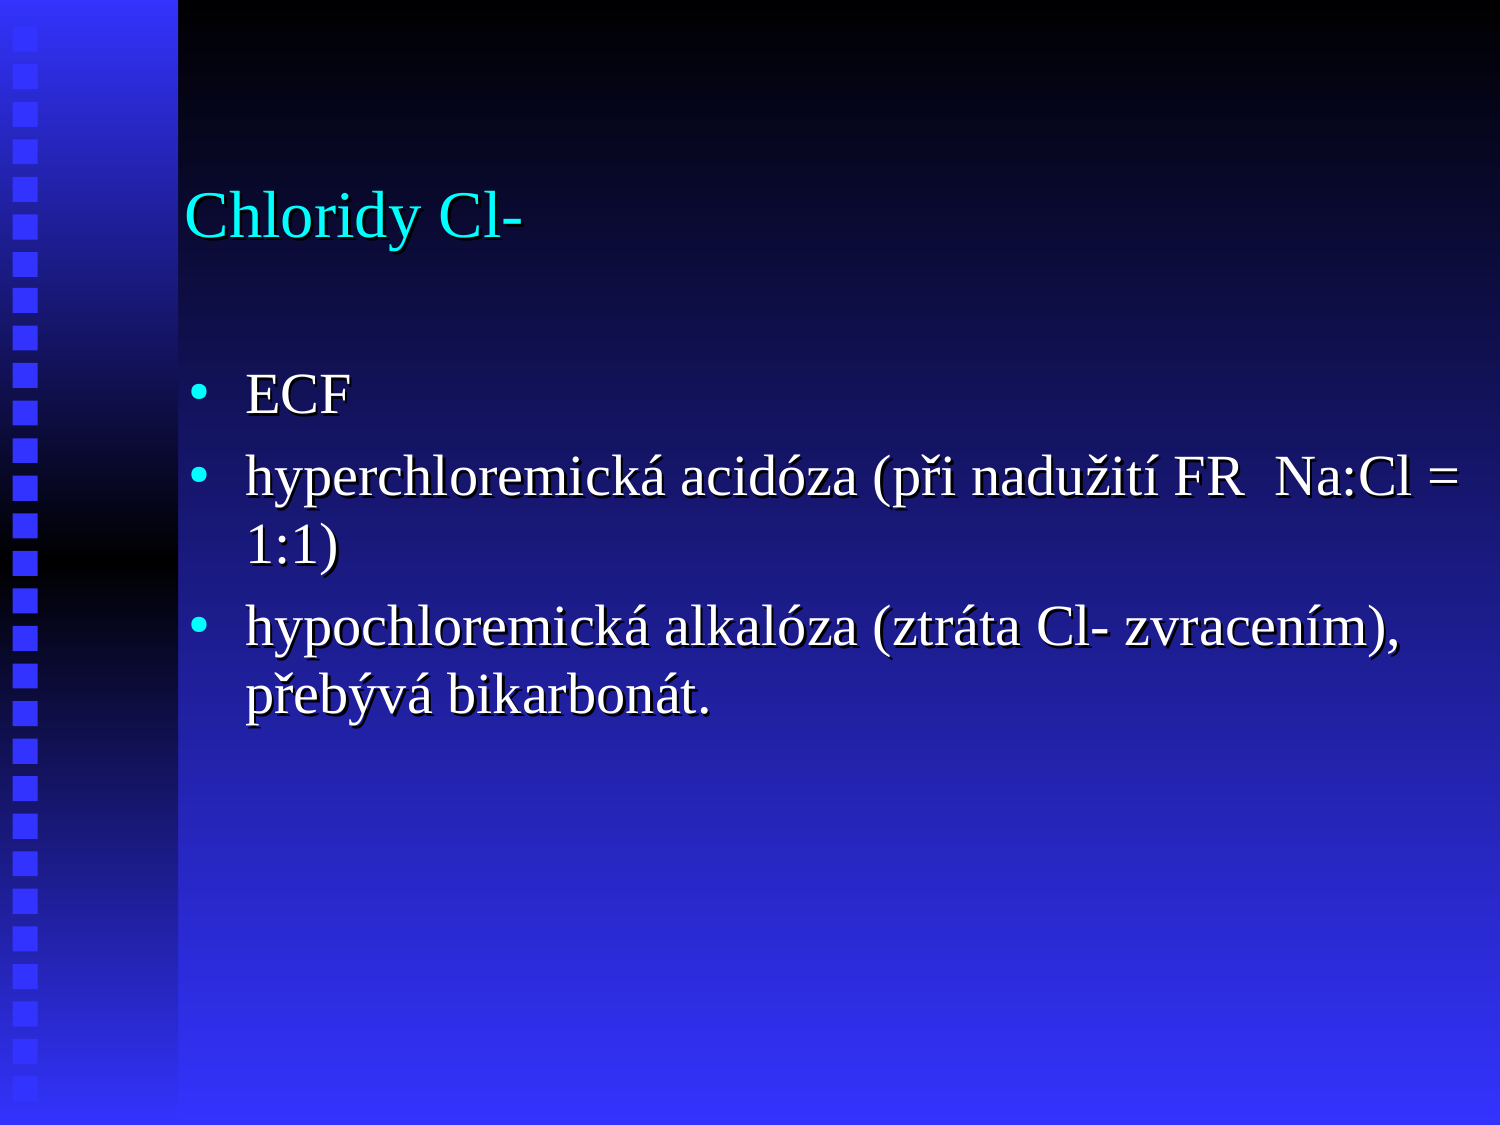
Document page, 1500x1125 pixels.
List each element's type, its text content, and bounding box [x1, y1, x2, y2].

list ECF hyperchloremická acidóza (při nadužití FR Na:Cl = 1:1) hypochloremická alkalóza (ztráta Cl- zvracením), přebývá bikarbonát. [188, 358, 1500, 1103]
title Chloridy Cl- [184, 110, 1500, 317]
